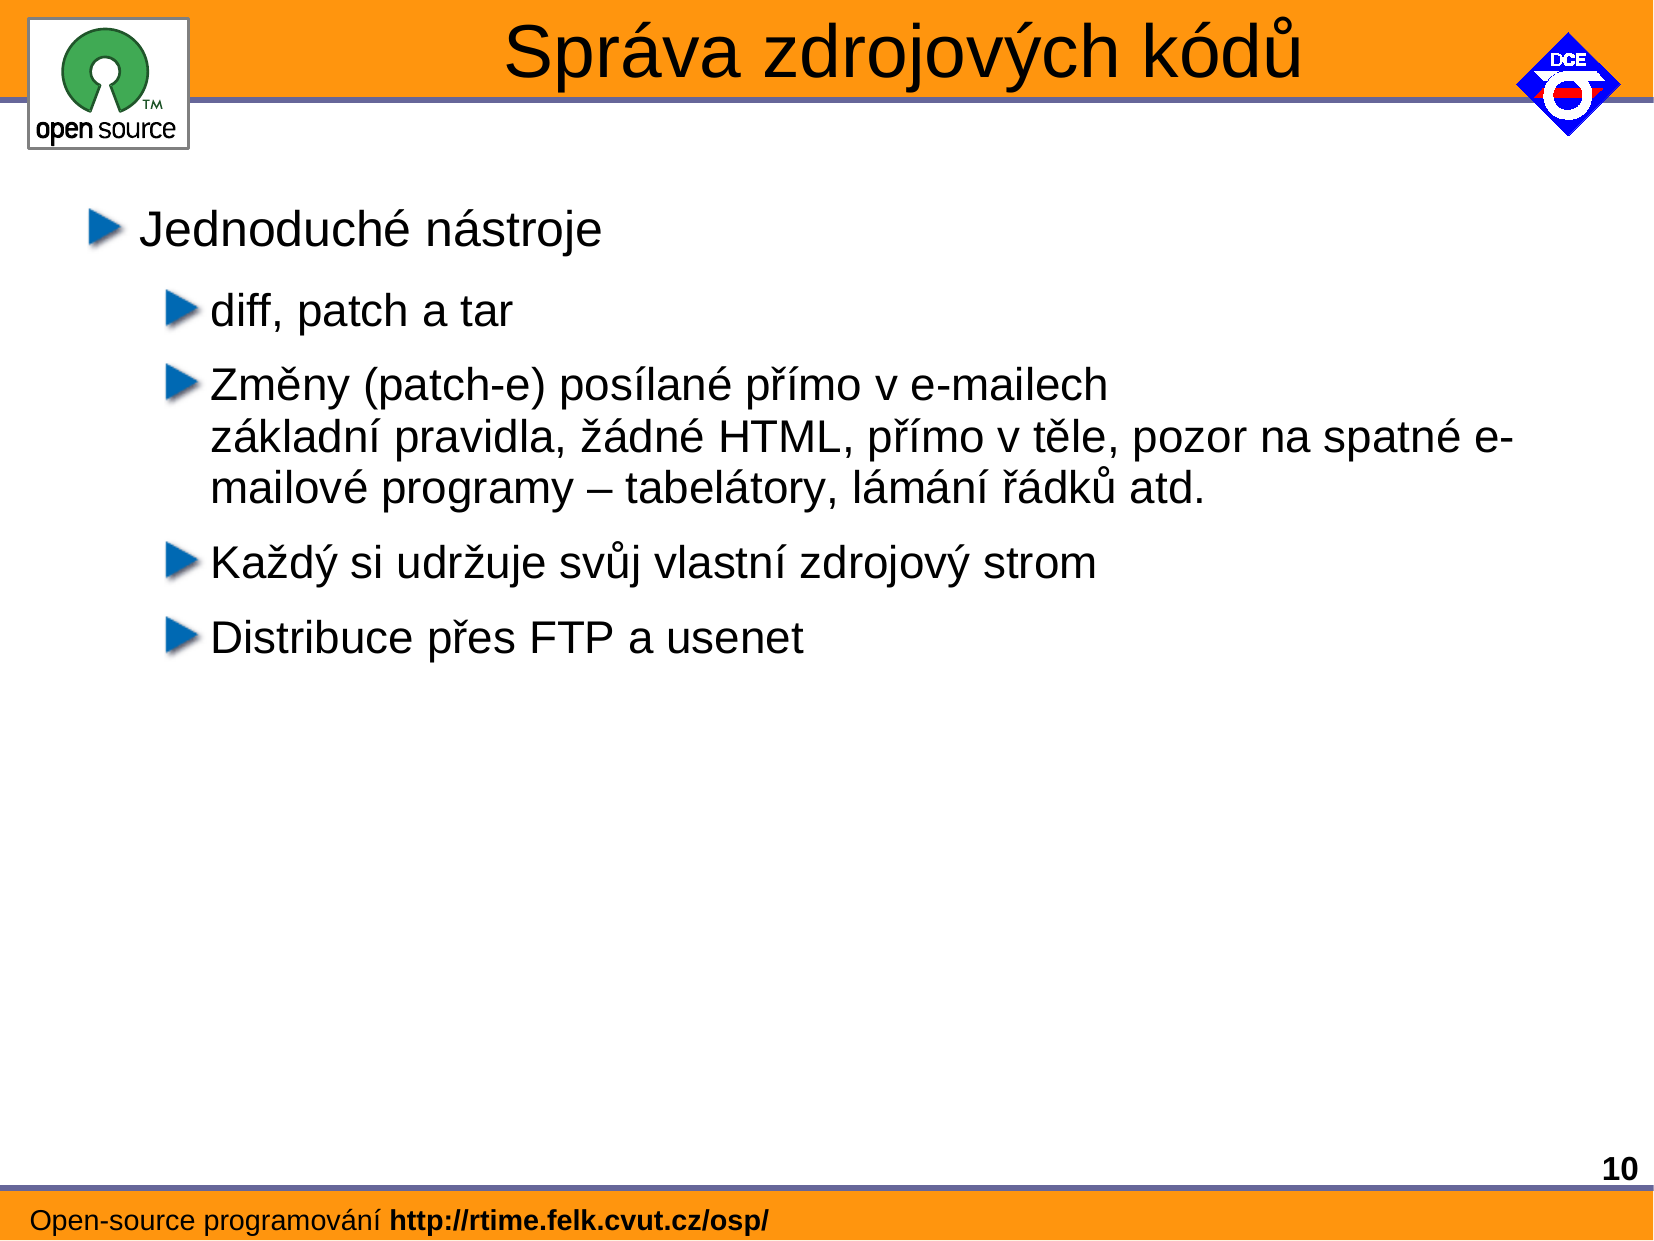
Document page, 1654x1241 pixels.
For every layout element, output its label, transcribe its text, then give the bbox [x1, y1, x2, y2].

title Správa zdrojových kódů [178, 4, 1631, 98]
list Jednoduché nástroje diff, patch a tar Změny (patch-e) posílané přímo v e-mailech základní pravidla, žádné HTML, přímo v těle, pozor na spatné e-mailové programy – tabelátory, lámání řádků atd. Každý si udržuje svůj vlastní zdrojový strom Distribuce přes FTP a usenet [68, 201, 1592, 1106]
